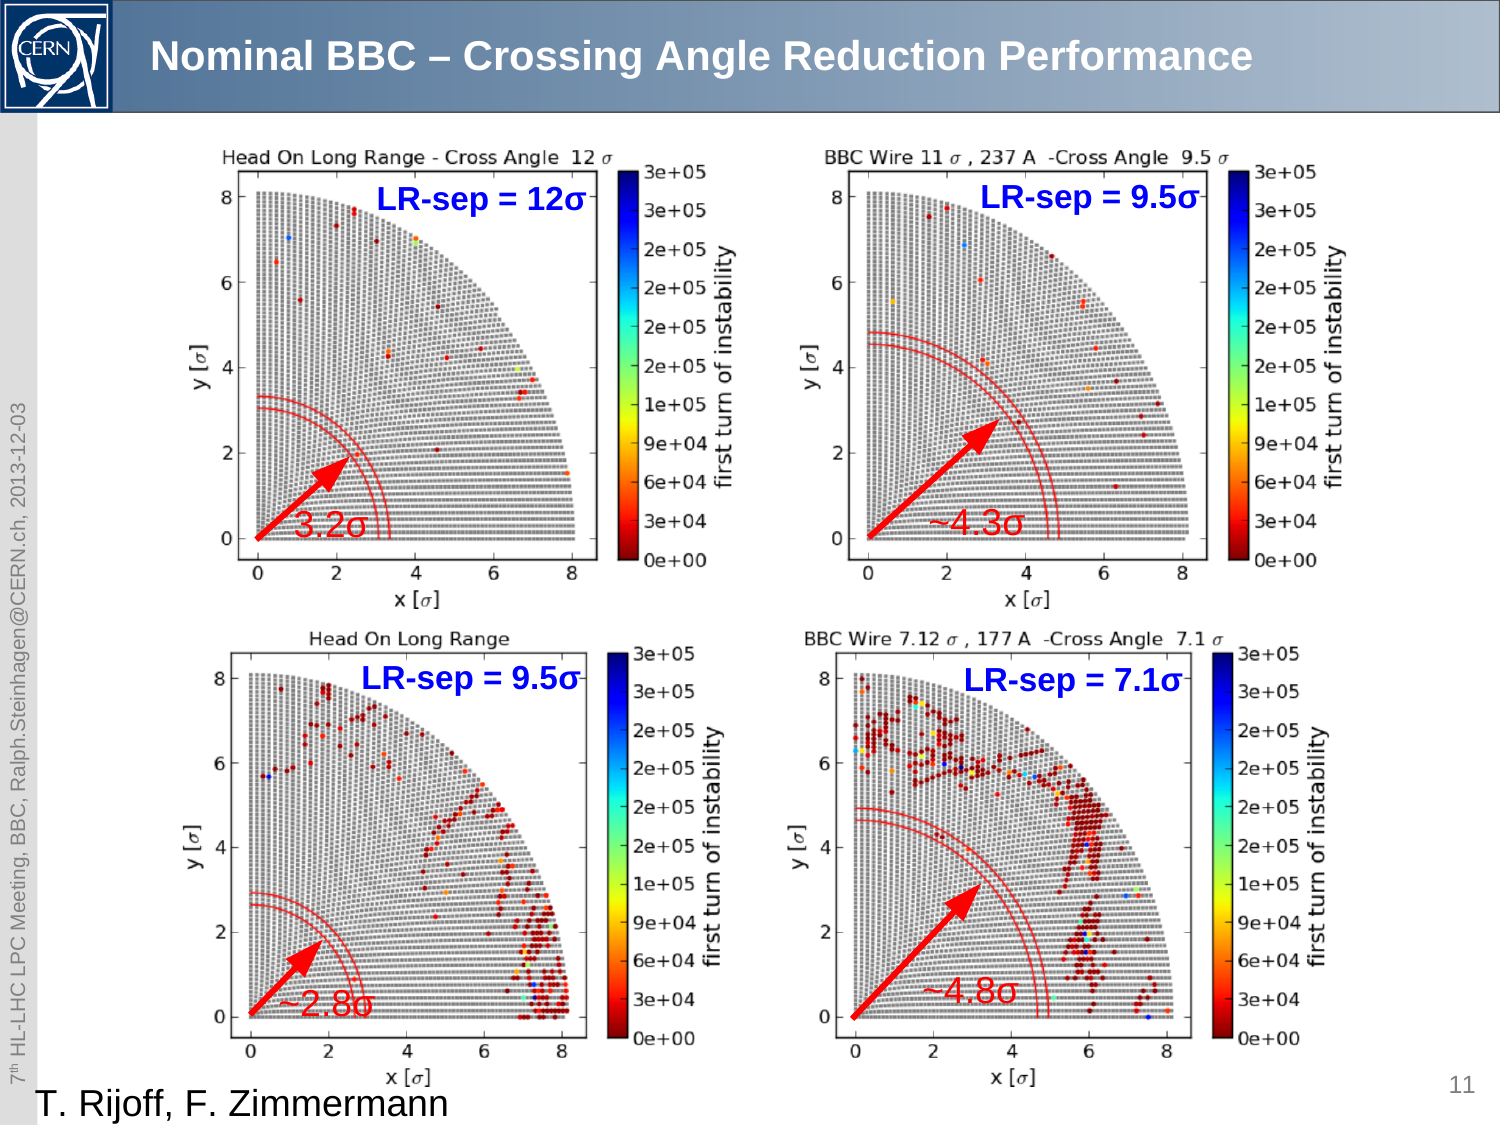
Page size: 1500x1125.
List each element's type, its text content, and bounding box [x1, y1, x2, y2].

text_box ~4.8σ [907, 962, 1035, 1019]
text_box T. Rijoff, F. Zimmermann [19, 1075, 465, 1125]
text_box LR-sep = 9.5σ [346, 652, 596, 704]
text_box LR-sep = 9.5σ [965, 171, 1215, 224]
picture [0, 0, 113, 113]
text_box ~2.8σ [263, 974, 391, 1032]
picture [171, 137, 1350, 1101]
text_box 3.2σ [278, 496, 384, 554]
text_box LR-sep = 12σ [361, 172, 602, 225]
title Nominal BBC – Crossing Angle Reduction Performance [150, 0, 1340, 113]
text_box ~4.3σ [913, 494, 1041, 552]
text_box LR-sep = 7.1σ [948, 654, 1199, 707]
